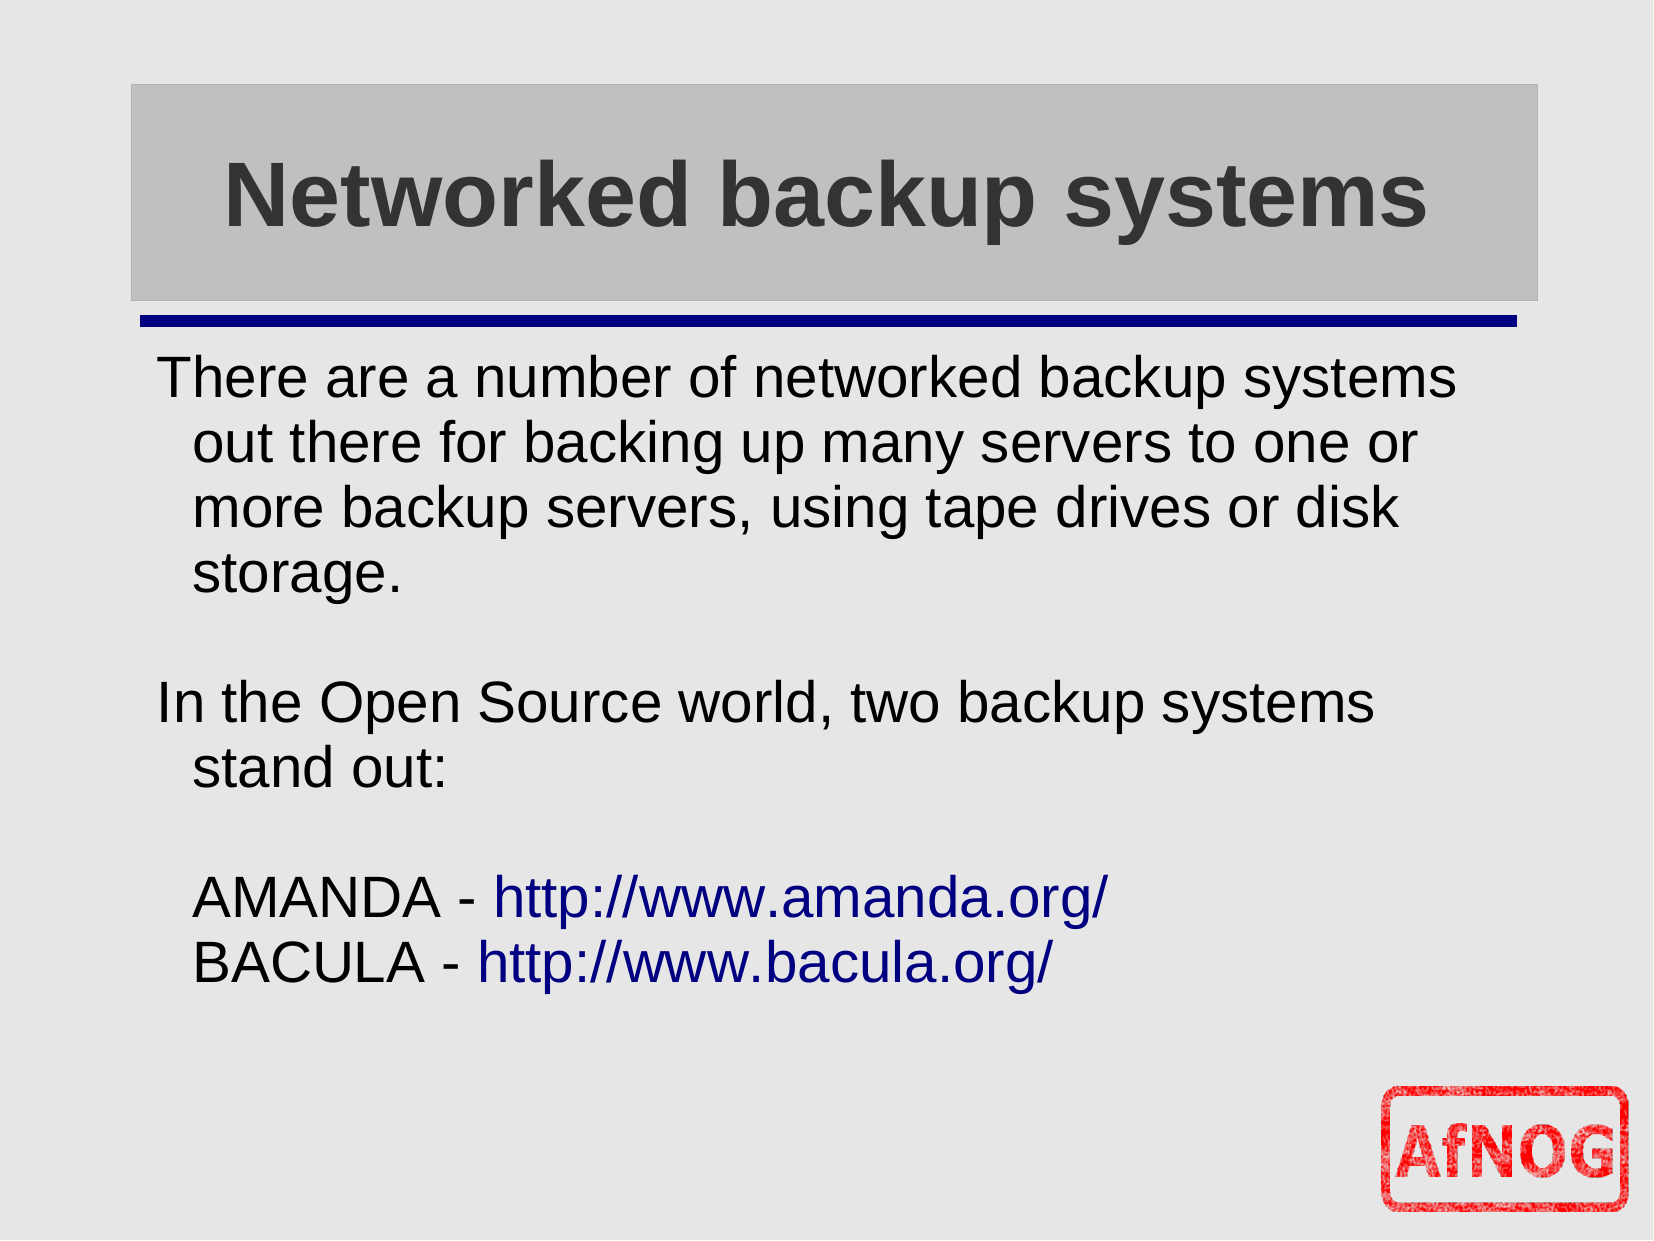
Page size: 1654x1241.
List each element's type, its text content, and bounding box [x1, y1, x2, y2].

list There are a number of networked backup systems out there for backing up many servers to one or more backup servers, using tape drives or disk storage. In the Open Source world, two backup systems stand out: AMANDA - http://www.amanda.org/ BACULA - http://www.bacula.org/ [121, 344, 1534, 1127]
title Networked backup systems [121, 91, 1534, 299]
picture [1381, 1085, 1629, 1212]
